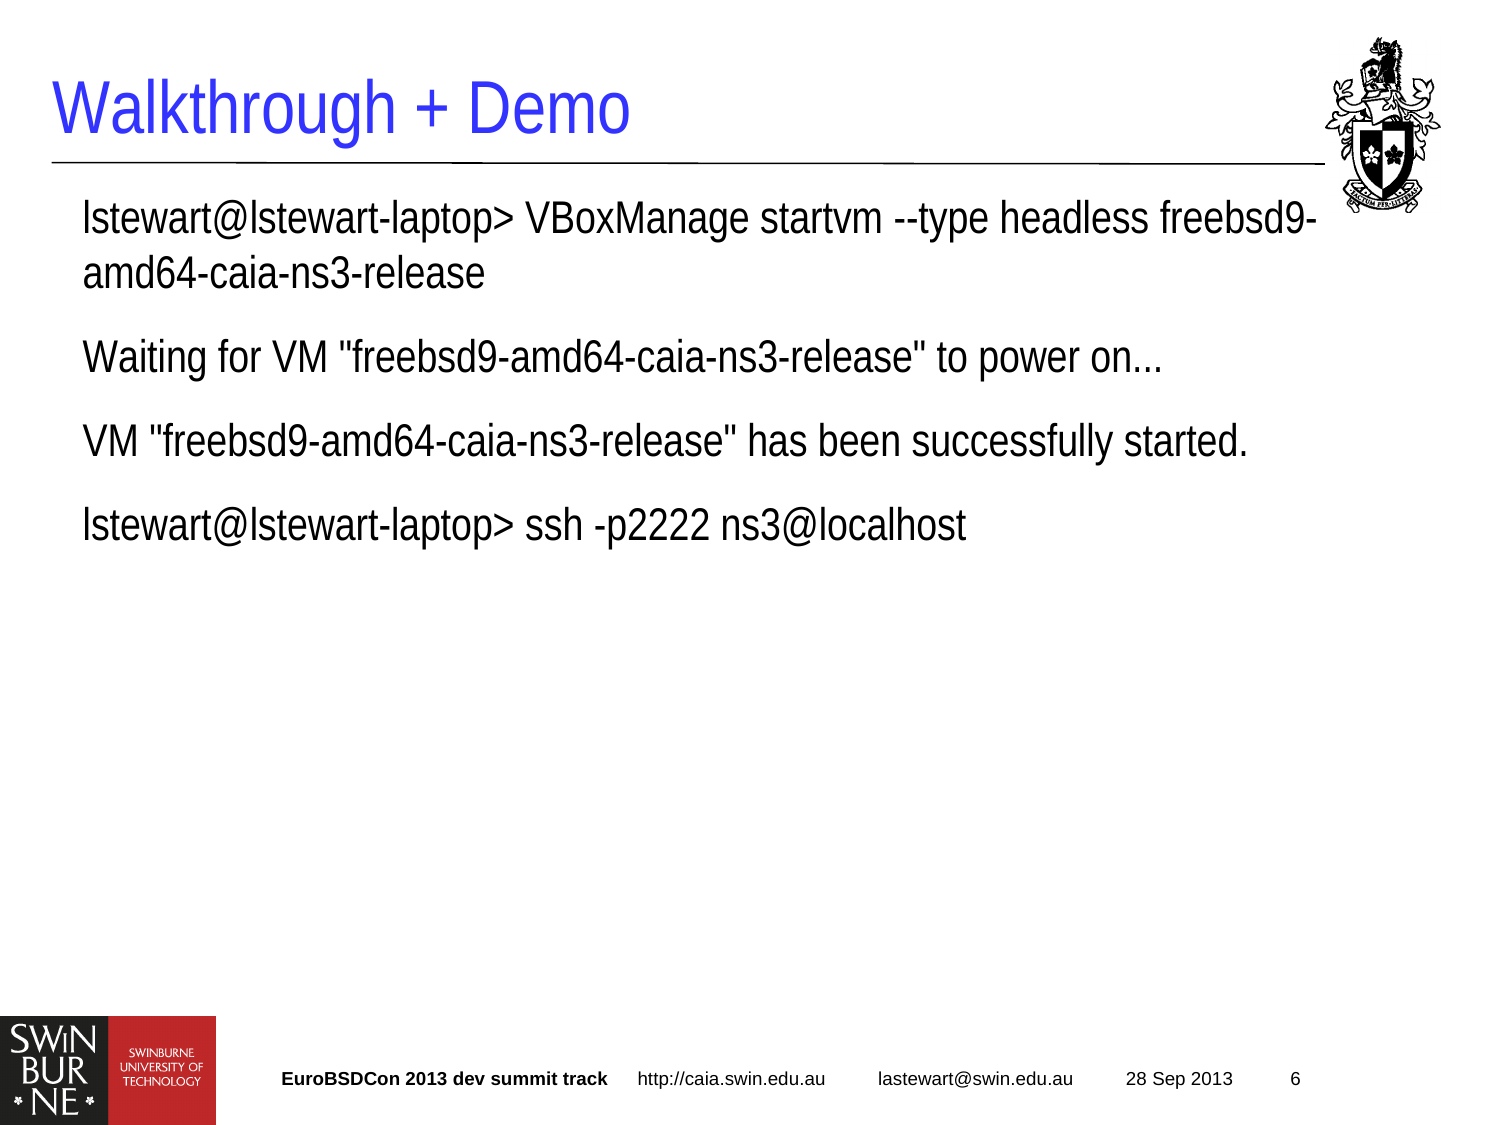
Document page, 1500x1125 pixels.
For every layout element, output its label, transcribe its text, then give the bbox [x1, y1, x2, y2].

picture [1325, 37, 1441, 213]
title Walkthrough + Demo [52, 58, 1325, 164]
list lstewart@lstewart-laptop> VBoxManage startvm --type headless freebsd9-amd64-caia-ns3-release Waiting for VM "freebsd9-amd64-caia-ns3-release" to power on... VM "freebsd9-amd64-caia-ns3-release" has been successfully started. lstewart@lstewart-laptop> ssh -p2222 ns3@localhost [52, 187, 1415, 938]
picture [0, 1016, 216, 1125]
